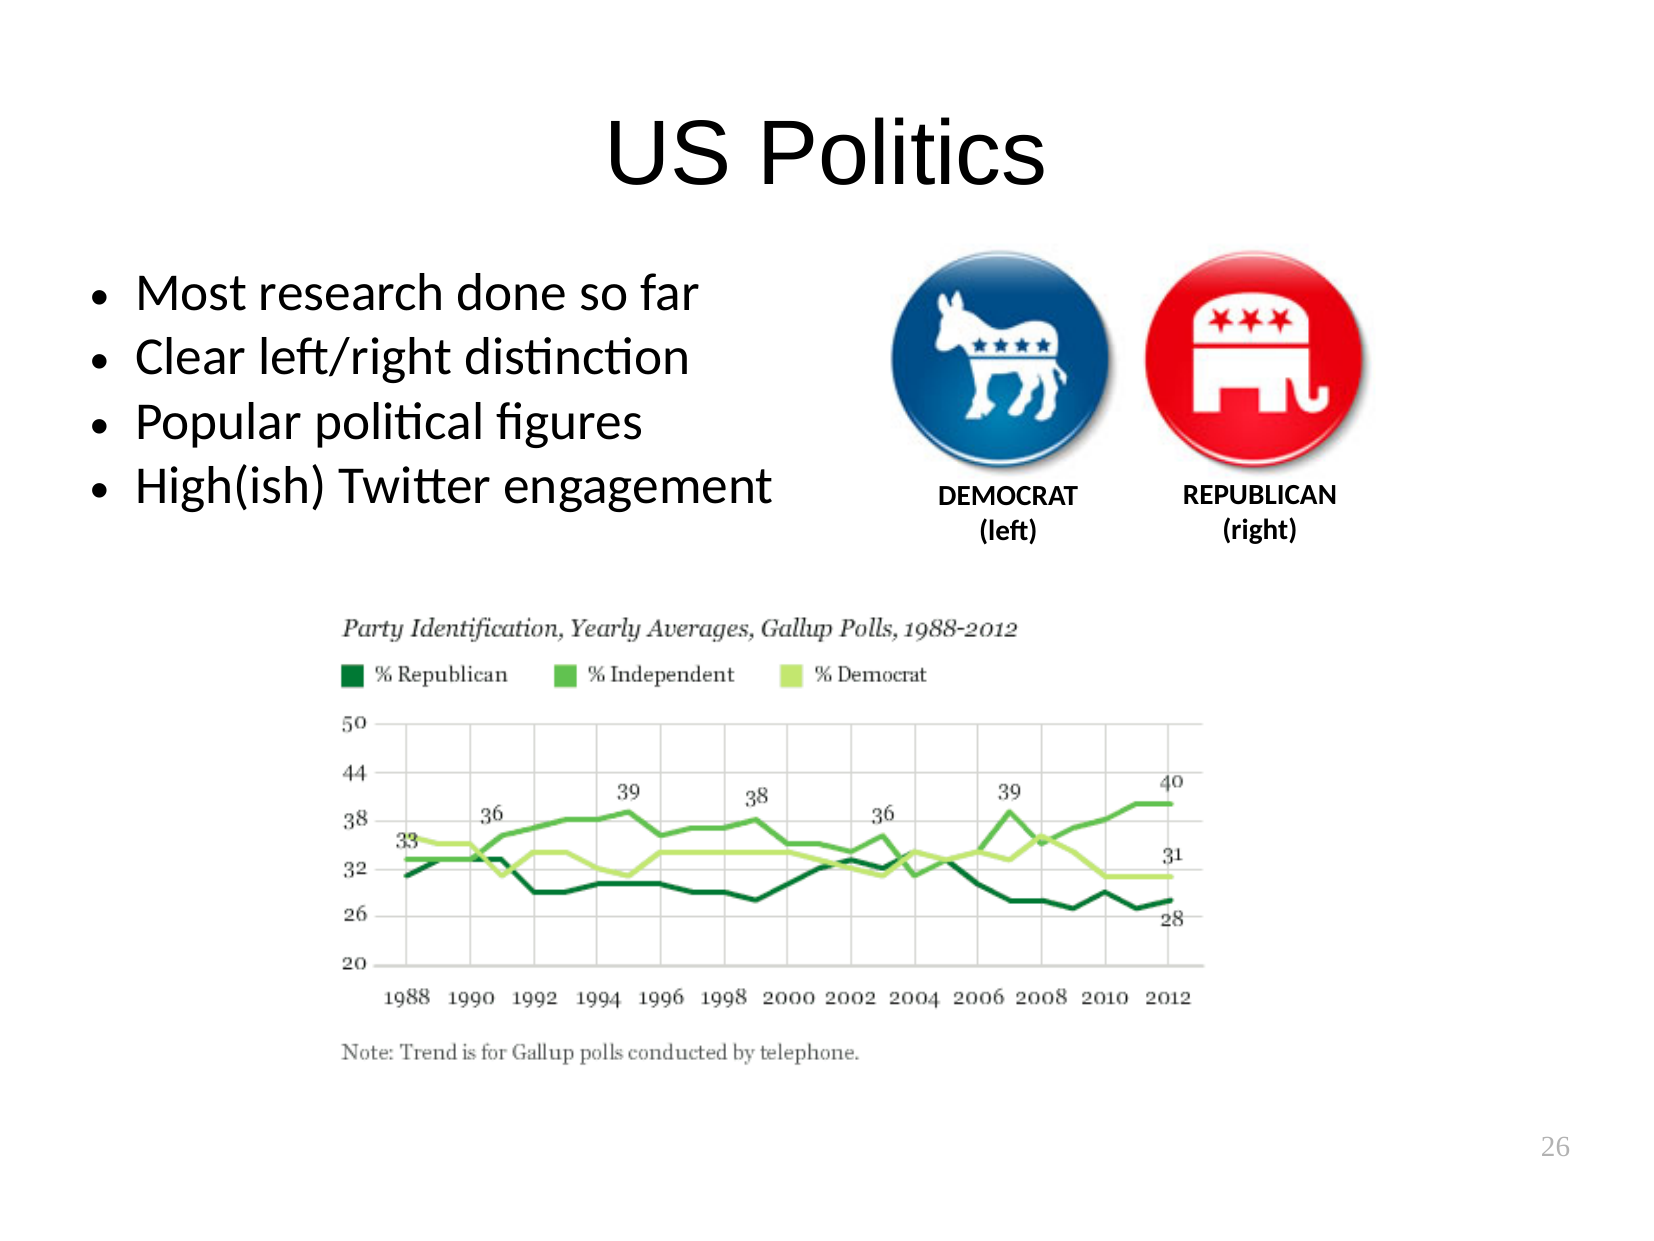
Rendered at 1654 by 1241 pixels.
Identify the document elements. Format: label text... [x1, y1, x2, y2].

text_box REPUBLICAN (right) [1167, 468, 1352, 553]
picture [326, 604, 1216, 1076]
text_box DEMOCRAT (left) [923, 469, 1093, 555]
picture [858, 211, 1401, 508]
title US Politics [82, 49, 1571, 257]
list Most research done so far Clear left/right distinction Popular political figures High(ish) Twitter engagement [75, 262, 822, 531]
